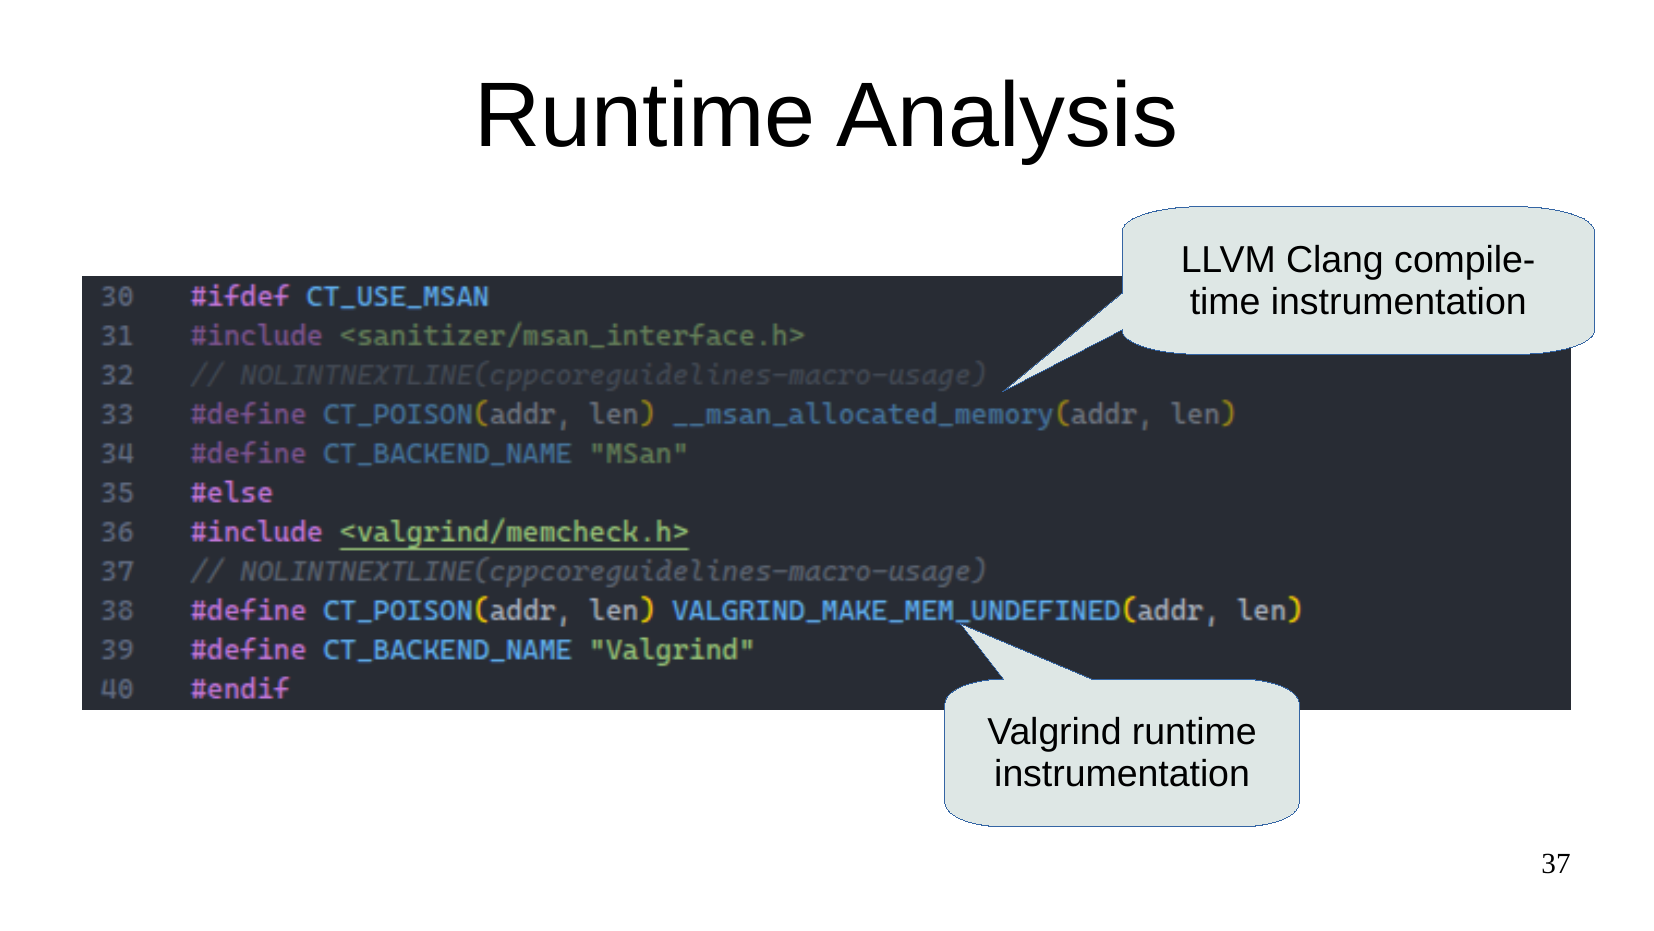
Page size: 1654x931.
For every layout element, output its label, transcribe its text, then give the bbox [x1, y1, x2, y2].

title Runtime Analysis [82, 37, 1571, 193]
picture [82, 276, 1571, 710]
text_box LLVM Clang compile-time instrumentation [1002, 206, 1595, 392]
text_box Valgrind runtime instrumentation [944, 623, 1300, 827]
